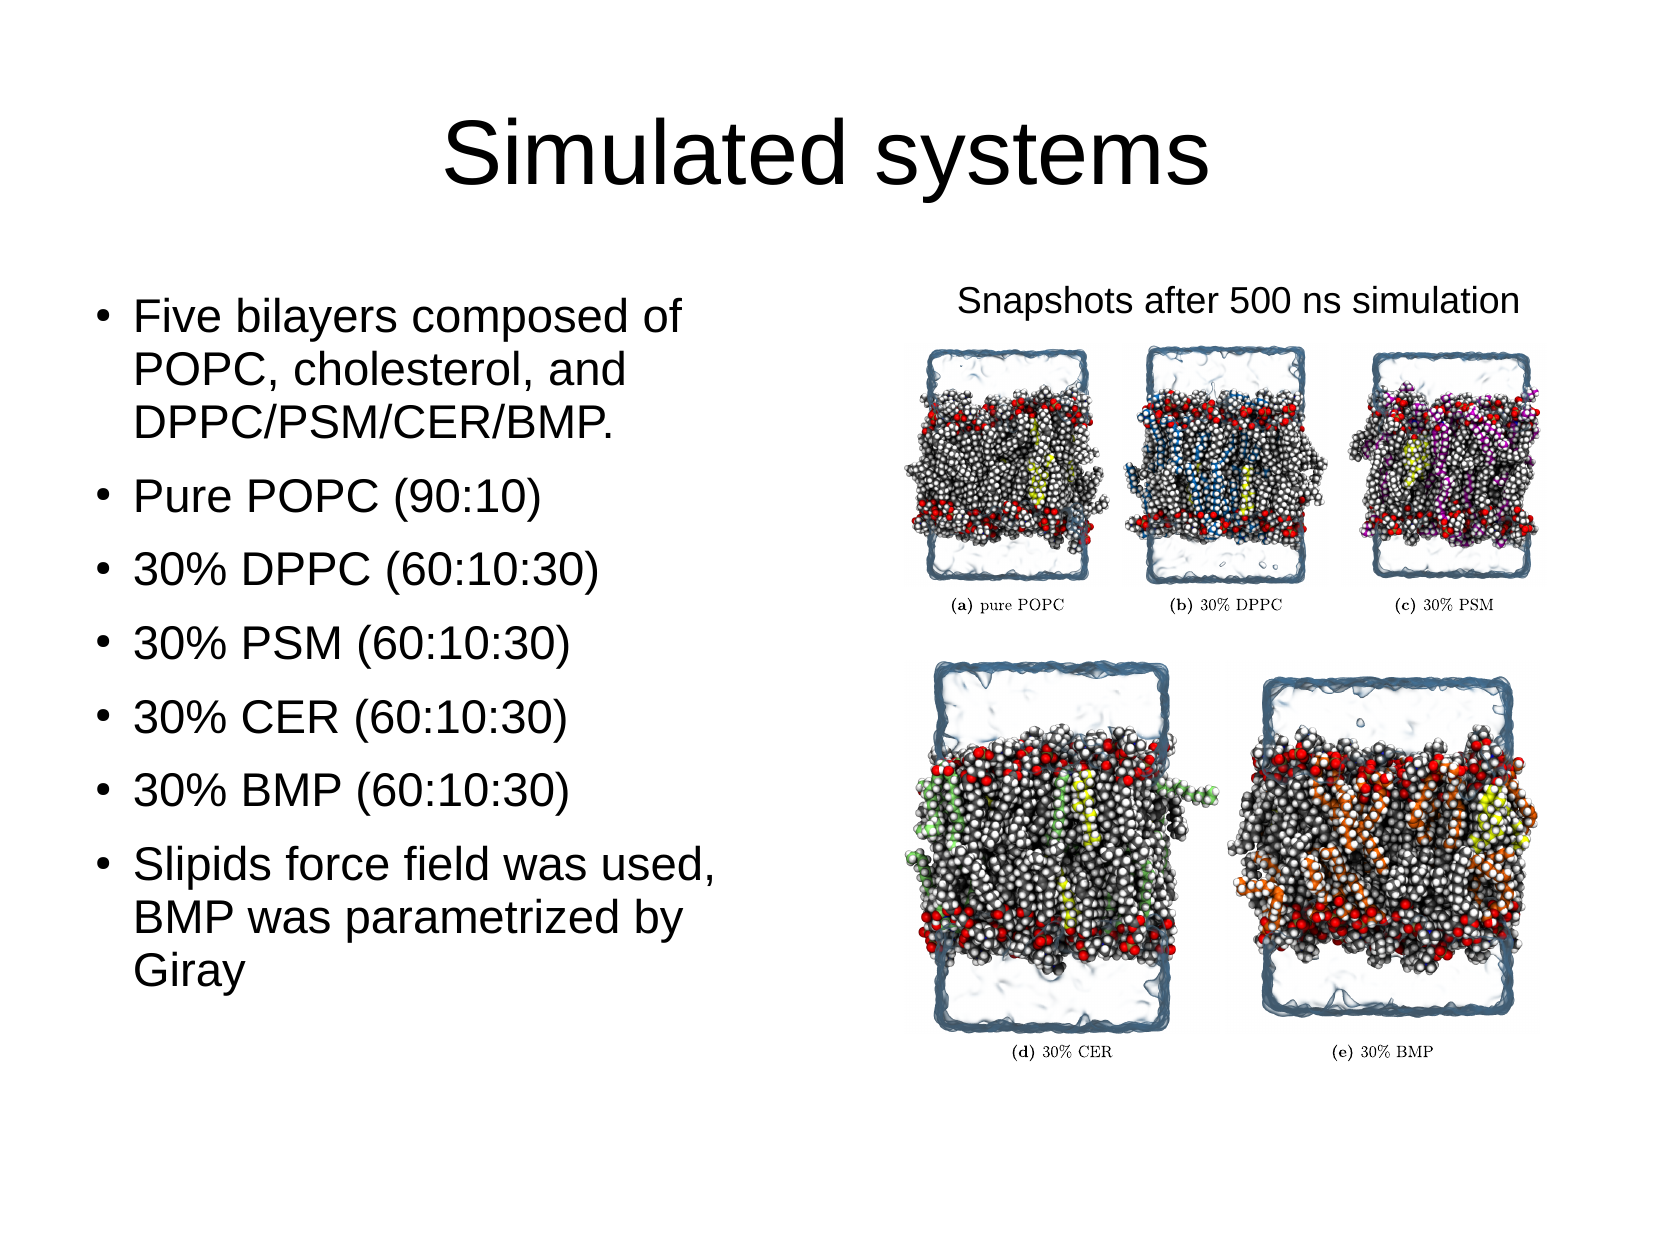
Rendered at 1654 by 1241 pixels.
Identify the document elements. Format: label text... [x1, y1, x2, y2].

list Five bilayers composed of POPC, cholesterol, and DPPC/PSM/CER/BMP. Pure POPC (90:10) 30% DPPC (60:10:30) 30% PSM (60:10:30) 30% CER (60:10:30) 30% BMP (60:10:30) Slipids force field was used, BMP was parametrized by Giray [82, 290, 809, 1010]
picture [903, 342, 1548, 1062]
title Simulated systems [82, 49, 1571, 257]
text_box Snapshots after 500 ns simulation [942, 271, 1536, 329]
